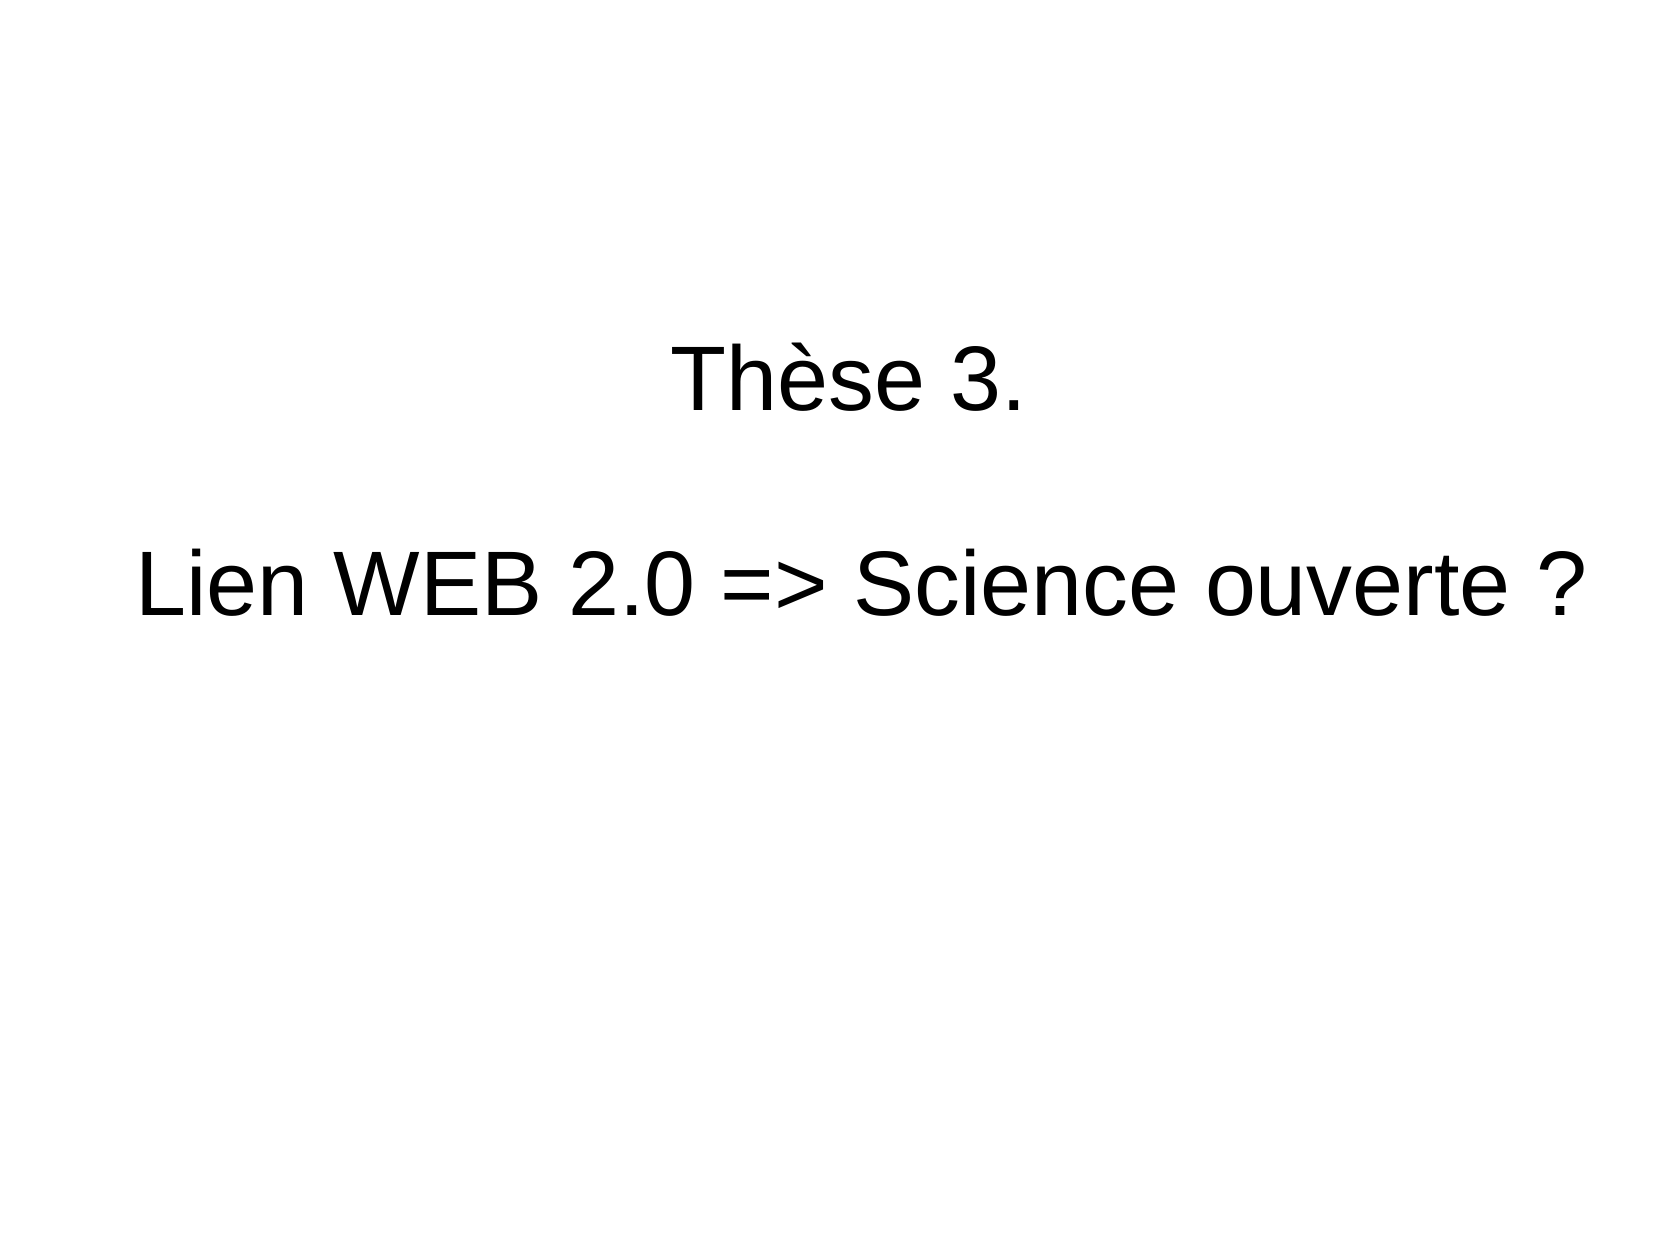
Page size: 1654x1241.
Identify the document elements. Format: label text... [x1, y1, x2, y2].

list [82, 290, 1538, 1010]
title Thèse 3. Lien WEB 2.0 => Science ouverte ? [1538, 327, 1607, 636]
